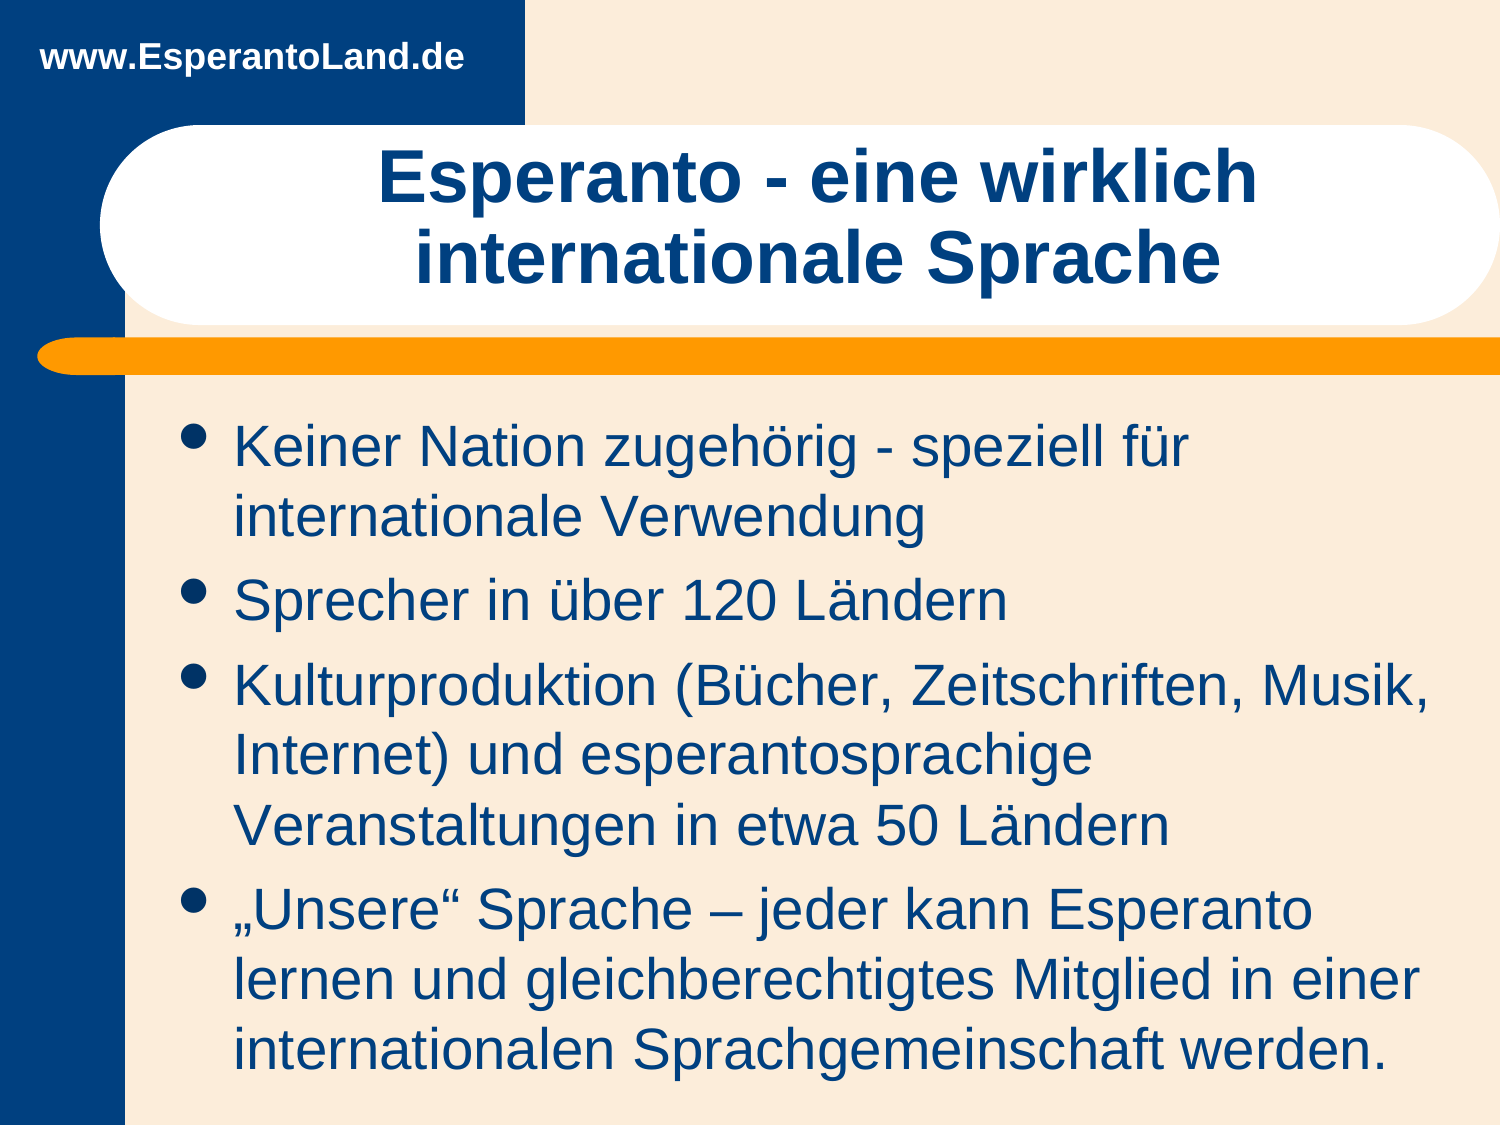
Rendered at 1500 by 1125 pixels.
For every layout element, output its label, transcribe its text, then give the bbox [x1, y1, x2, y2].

list Keiner Nation zugehörig - speziell für internationale Verwendung Sprecher in über 120 Ländern Kulturproduktion (Bücher, Zeitschriften, Musik, Internet) und esperantosprachige Veranstaltungen in etwa 50 Ländern „Unsere“ Sprache – jeder kann Esperanto lernen und gleichberechtigtes Mitglied in einer internationalen Sprachgemeinschaft werden. [162, 399, 1475, 1089]
title Esperanto - eine wirklich internationale Sprache [162, 124, 1475, 313]
